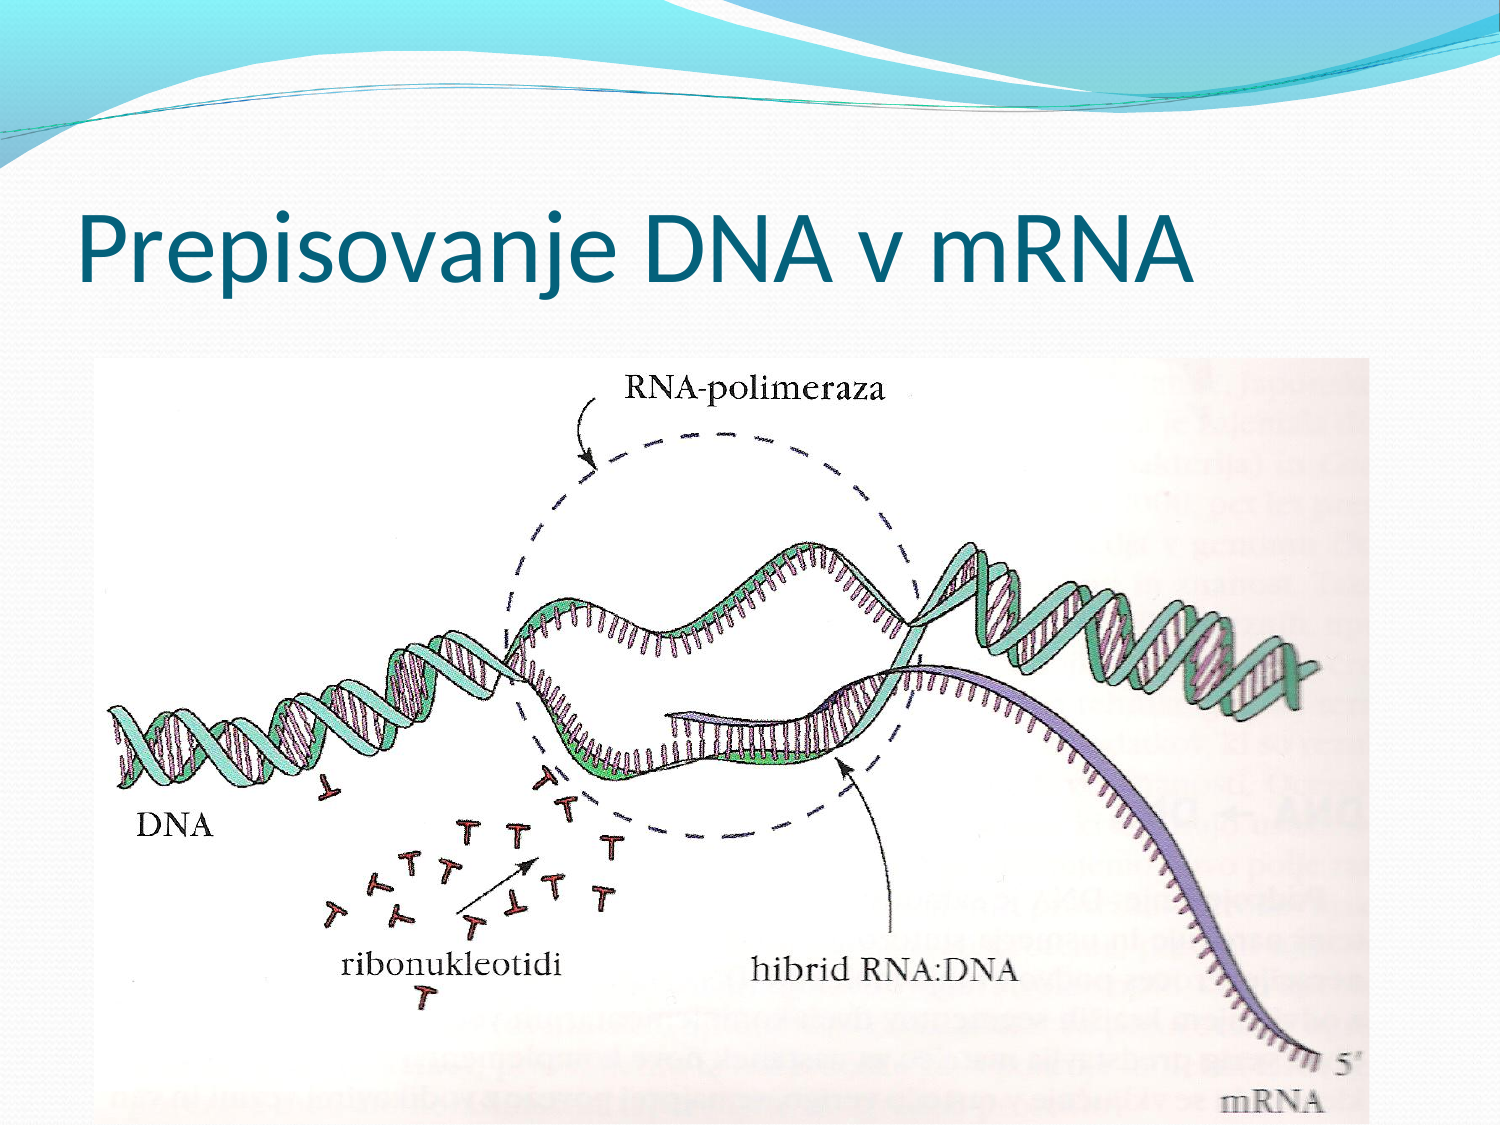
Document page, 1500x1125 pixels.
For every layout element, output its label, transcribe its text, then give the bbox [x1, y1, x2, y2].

text_box [93, 358, 1370, 1124]
picture [0, 0, 1500, 1125]
title Prepisovanje DNA v mRNA [75, 115, 1426, 304]
